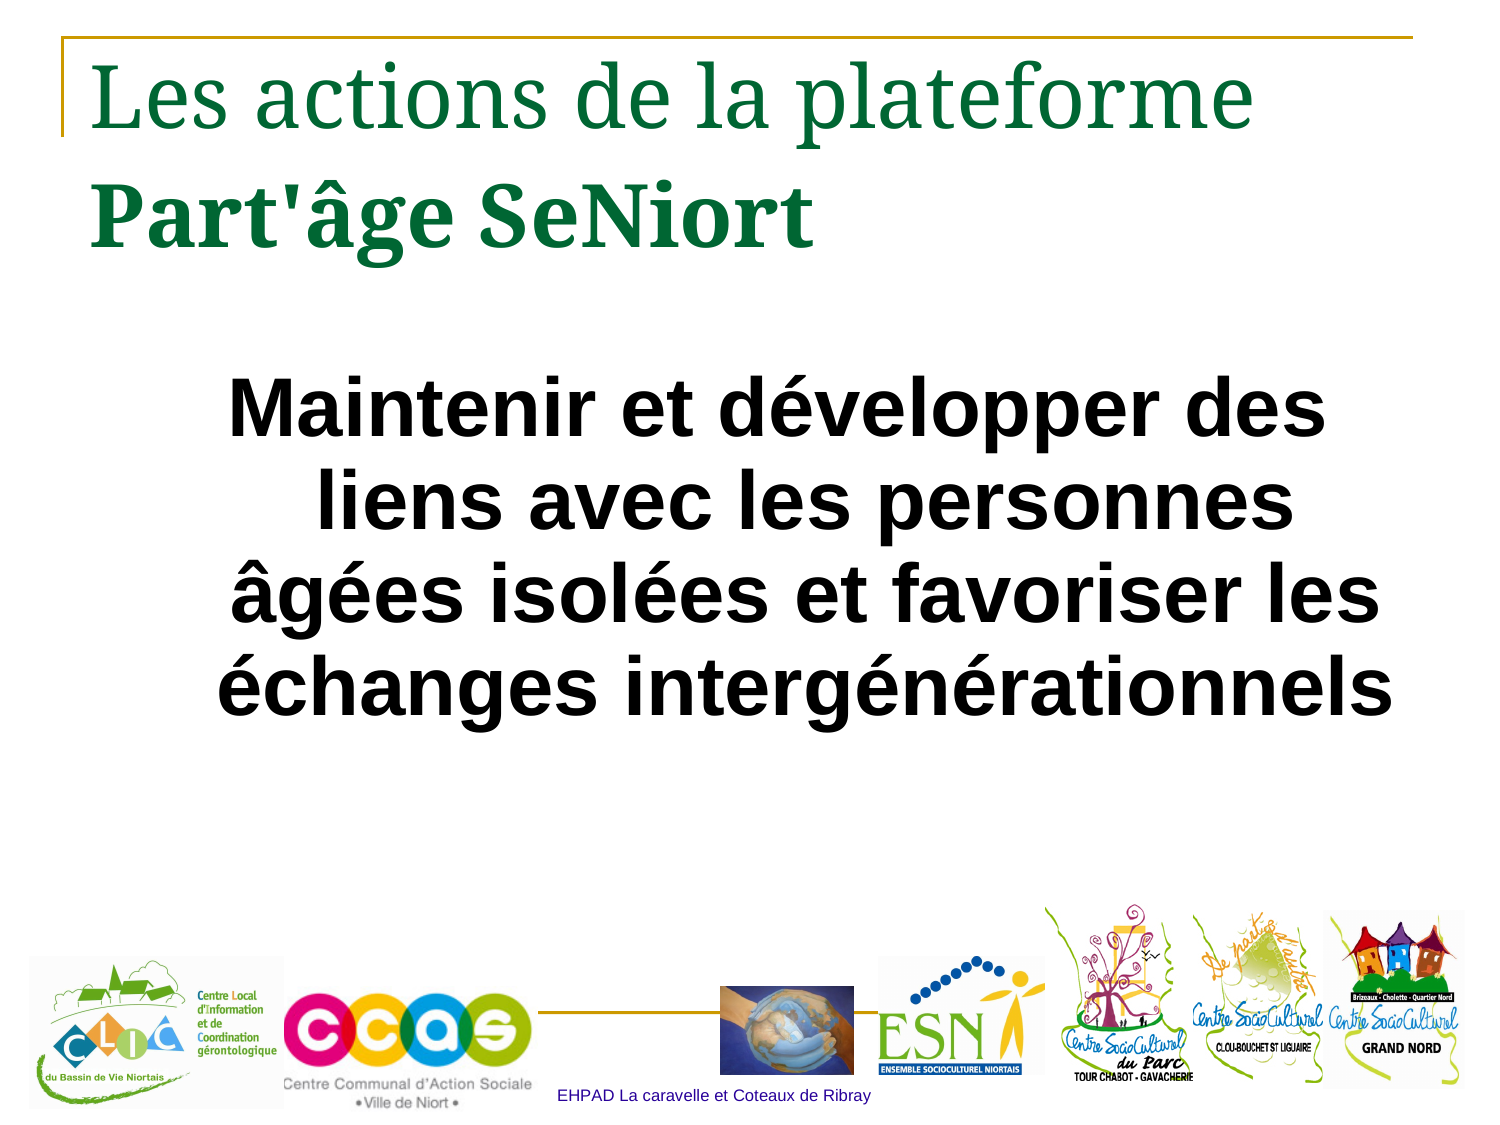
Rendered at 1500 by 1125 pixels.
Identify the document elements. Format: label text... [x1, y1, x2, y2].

picture [878, 903, 1465, 1089]
list Maintenir et développer des liens avec les personnes âgées isolées et favoriser les échanges intergénérationnels [75, 244, 1426, 850]
text_box EHPAD La caravelle et Coteaux de Ribray [531, 1076, 898, 1125]
title Les actions de la plateforme Part'âge SeNiort [75, 44, 1426, 244]
picture [29, 956, 538, 1113]
picture [543, 956, 854, 1076]
